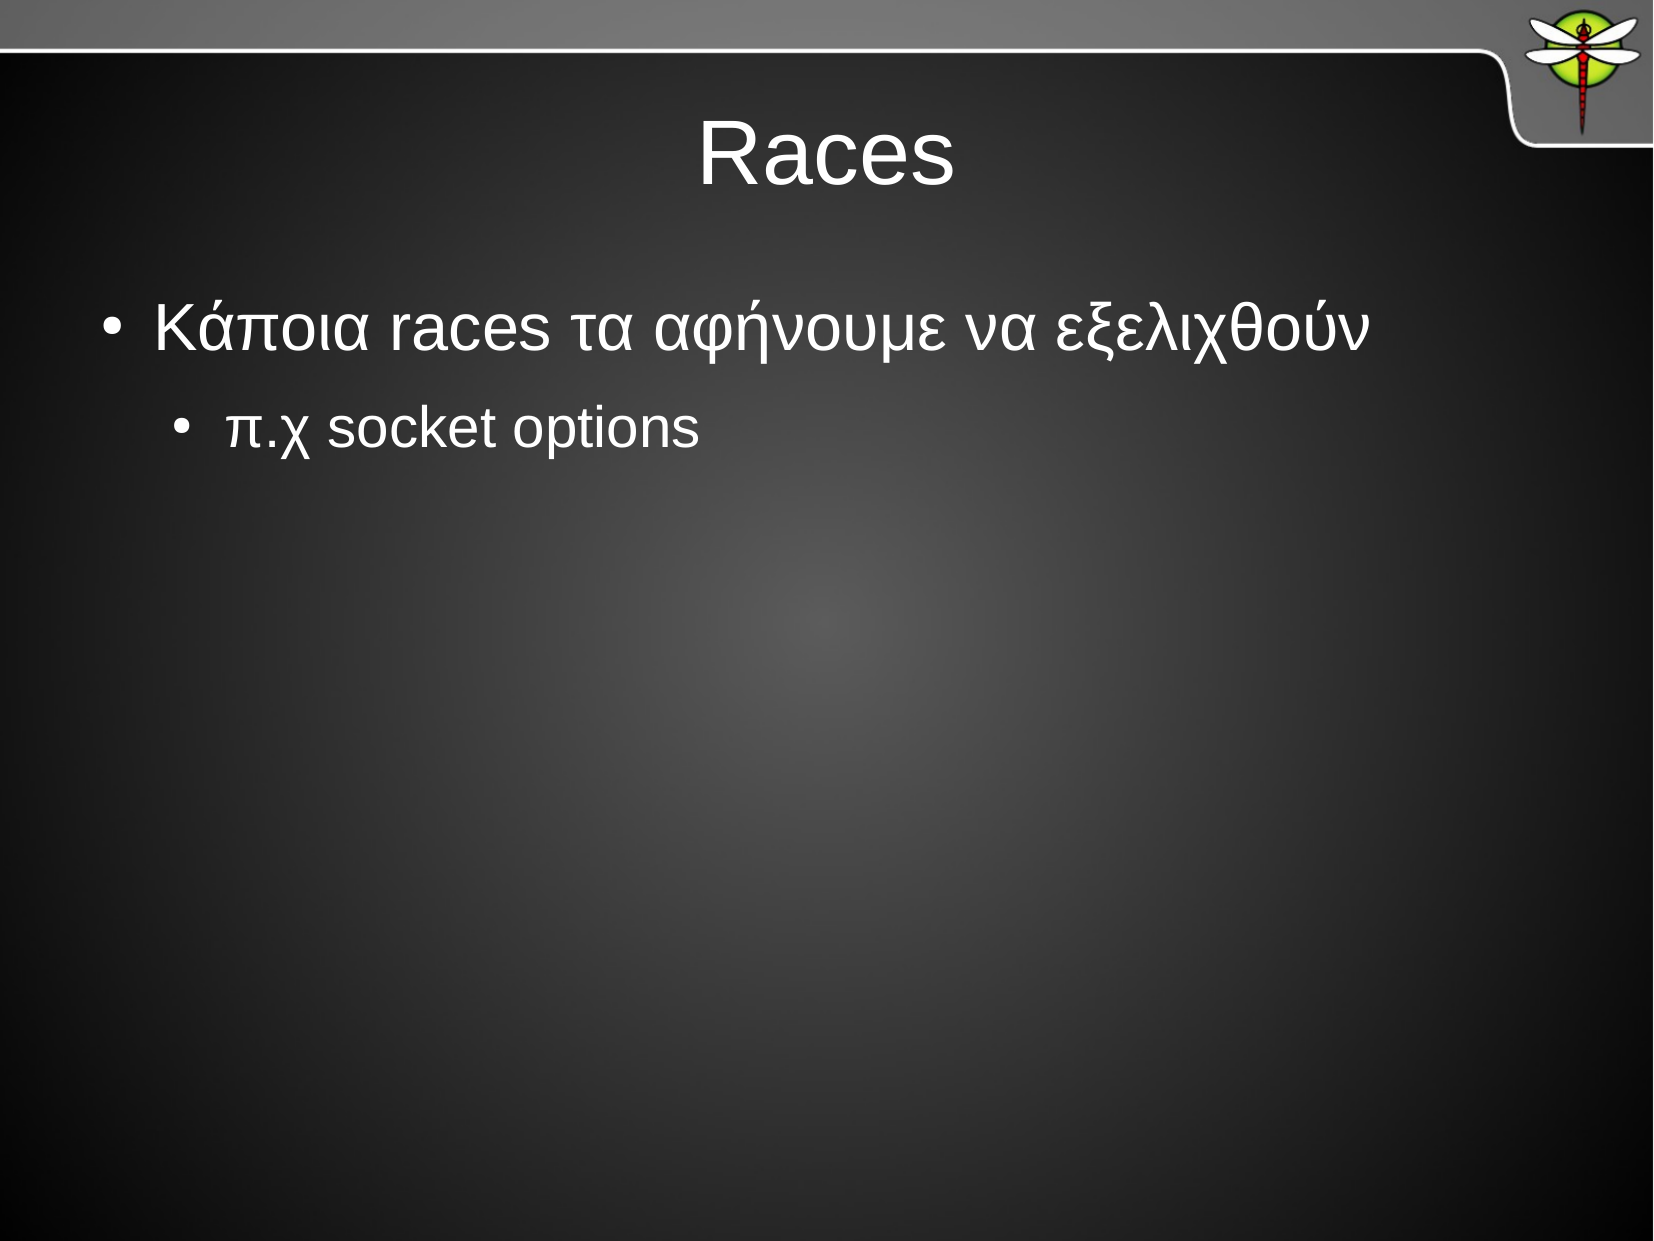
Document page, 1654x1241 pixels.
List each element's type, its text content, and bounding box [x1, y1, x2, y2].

list Κάποια races τα αφήνουμε να εξελιχθούν π.χ socket options [82, 290, 1571, 1109]
picture [0, 0, 1654, 1241]
title Races [82, 49, 1571, 257]
